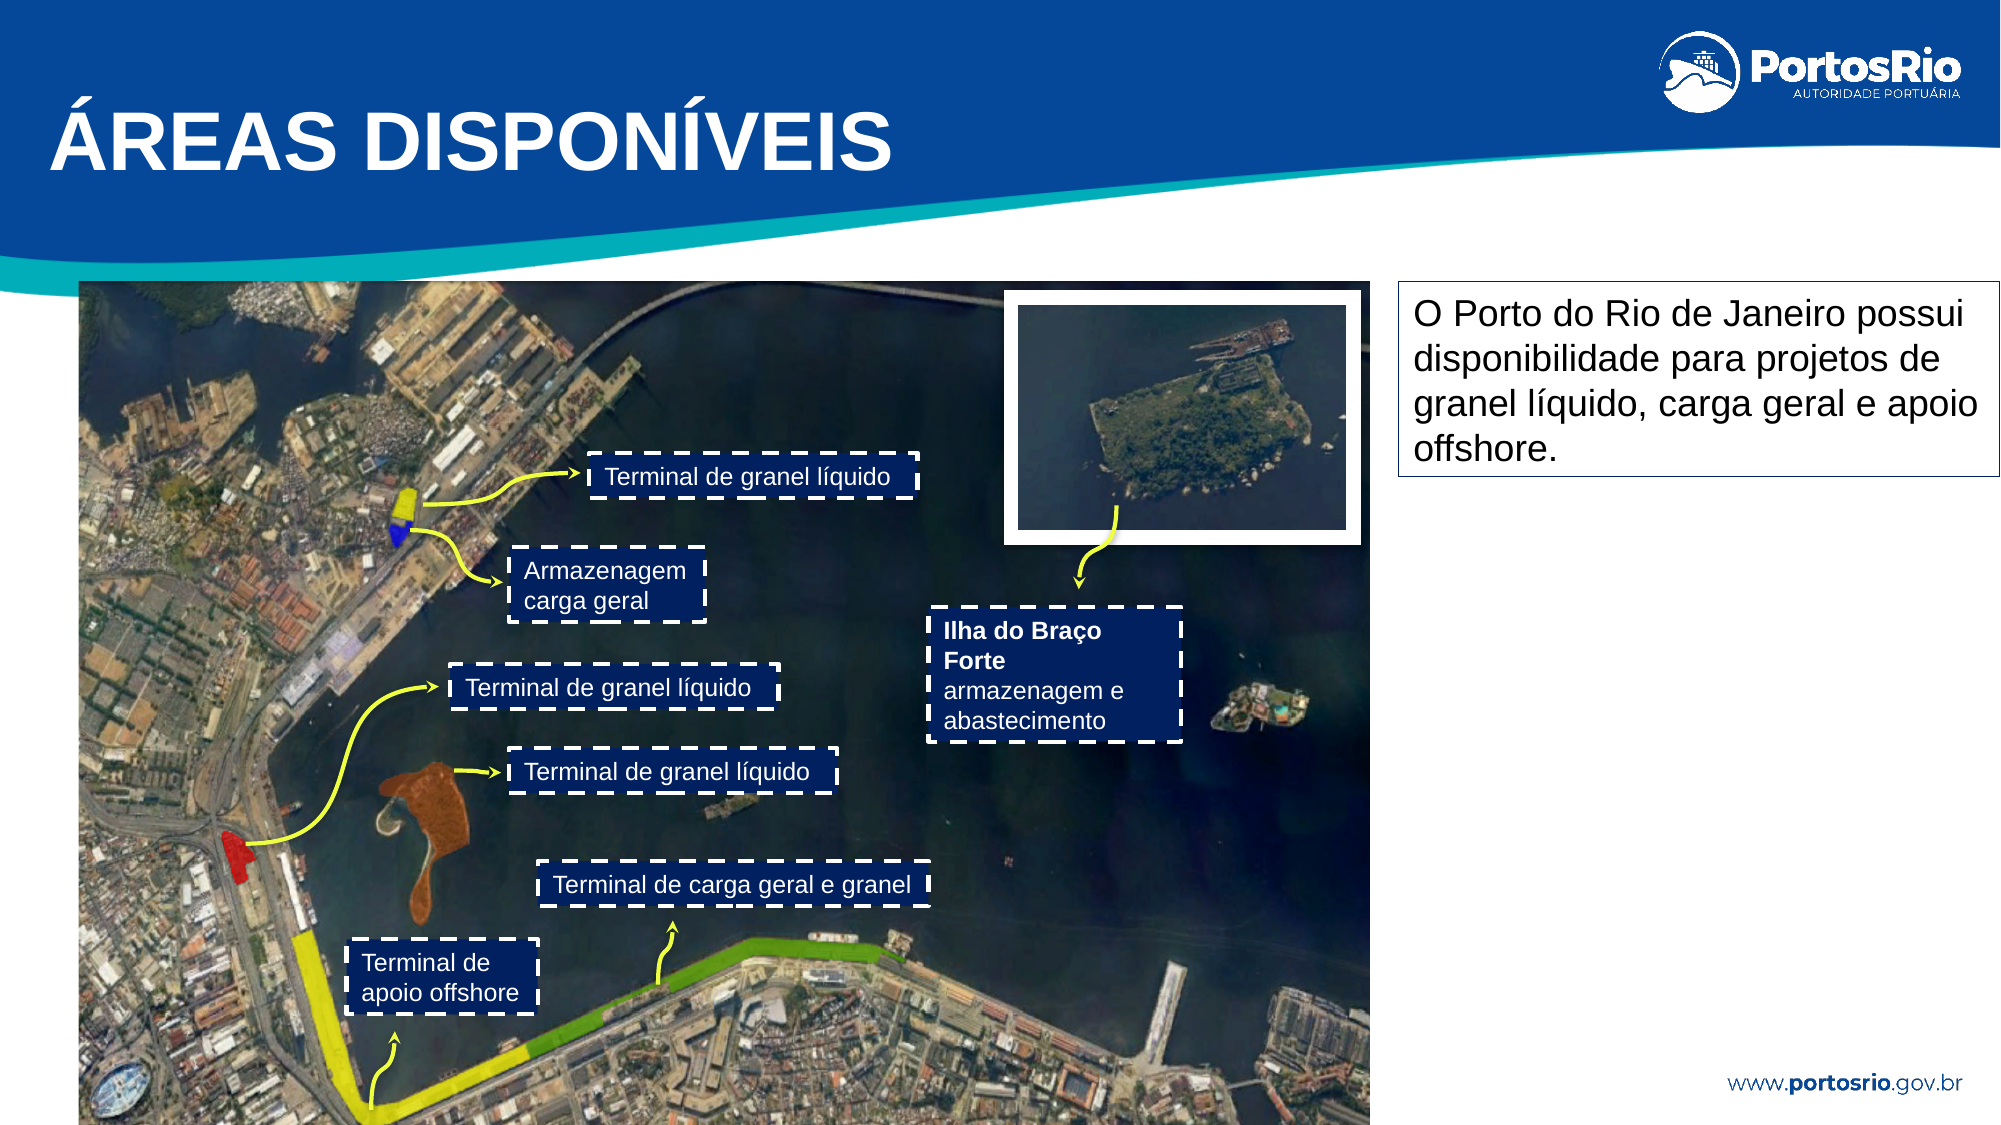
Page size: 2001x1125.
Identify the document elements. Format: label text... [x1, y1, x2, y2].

text_box Terminal de granel líquido [589, 452, 918, 498]
text_box Terminal de apoio offshore [346, 939, 538, 1015]
text_box Ilha do Braço Forte armazenagem e abastecimento [928, 606, 1182, 742]
picture [0, 0, 2001, 1125]
text_box Armazenagem carga geral [509, 547, 706, 623]
text_box Terminal de carga geral e granel [537, 860, 929, 906]
text_box O Porto do Rio de Janeiro possui disponibilidade para projetos de granel líquido, carga geral e apoio offshore. [1398, 281, 2000, 477]
text_box ÁREAS DISPONÍVEIS [33, 71, 1265, 202]
text_box Terminal de granel líquido [508, 747, 837, 793]
text_box Terminal de granel líquido [450, 663, 779, 709]
picture [1727, 1071, 1963, 1096]
